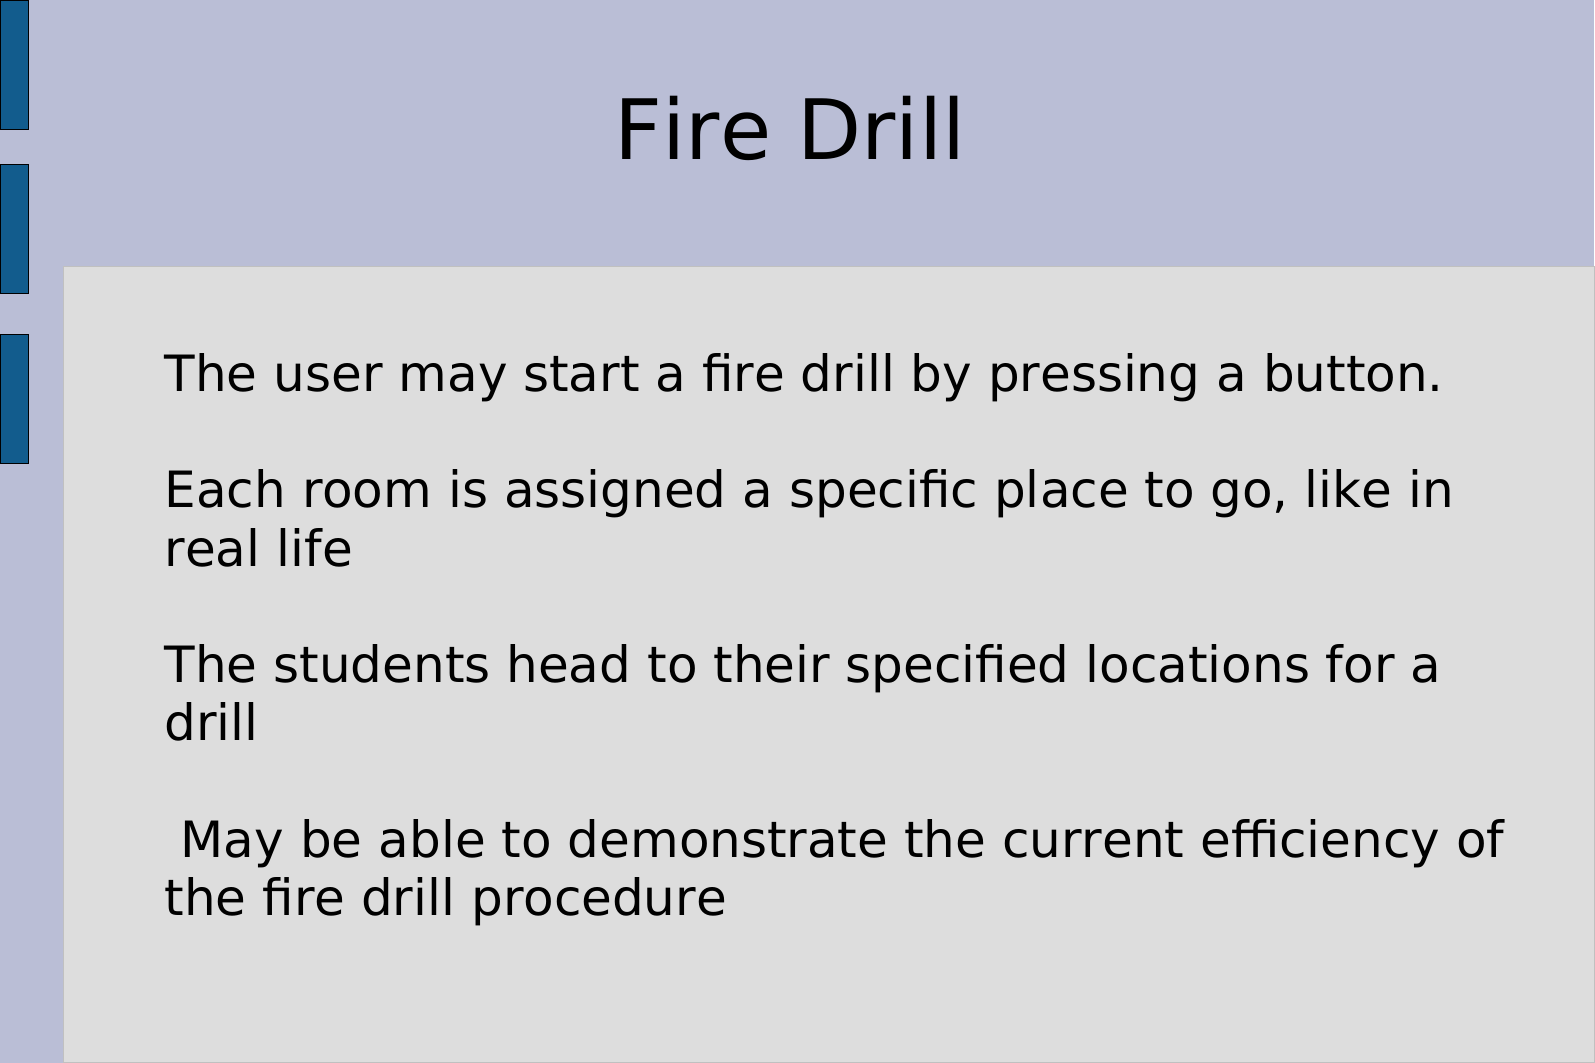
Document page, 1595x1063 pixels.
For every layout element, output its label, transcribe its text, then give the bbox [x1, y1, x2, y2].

text_box [712, 375, 1201, 449]
text_box Fire Drill [600, 75, 1276, 187]
text_box The user may start a fire drill by pressing a button. Each room is assigned a specific place to go, like in real life The students head to their specified locations for a drill May be able to demonstrate the current efficiency of the fire drill procedure [150, 337, 1538, 935]
